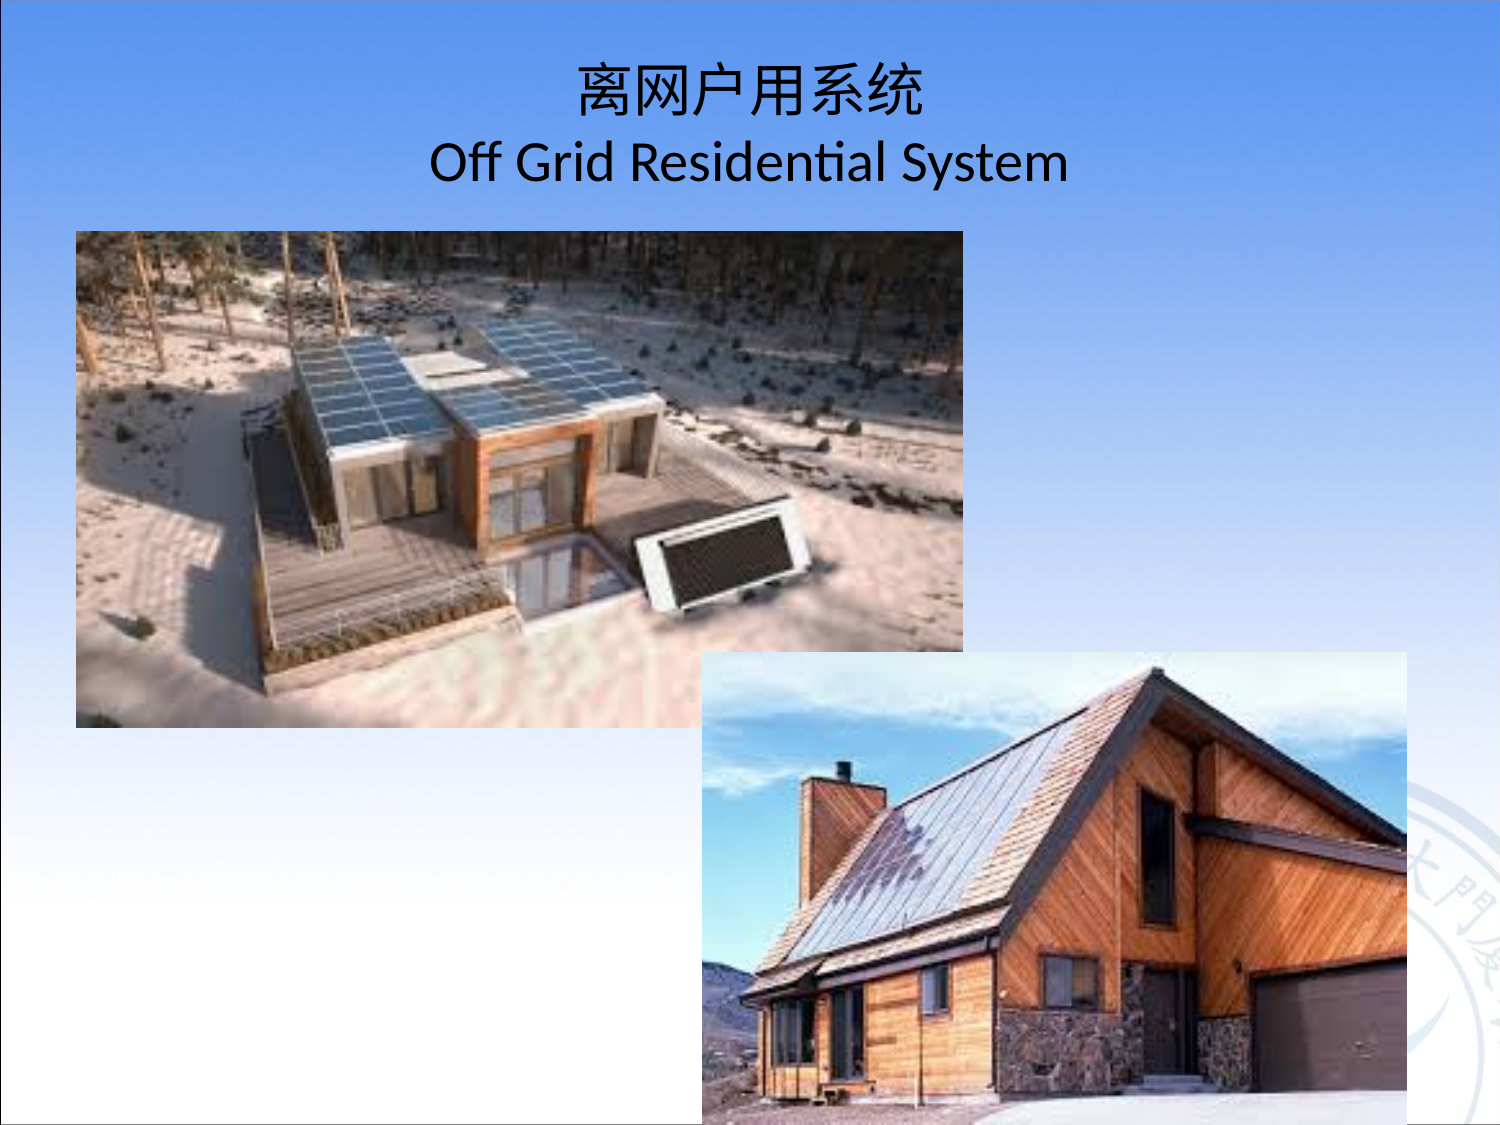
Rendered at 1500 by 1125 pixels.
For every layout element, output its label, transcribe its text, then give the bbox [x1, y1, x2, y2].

picture [0, 0, 1500, 1125]
title 离网户用系统 Off Grid Residential System [75, 45, 1426, 233]
